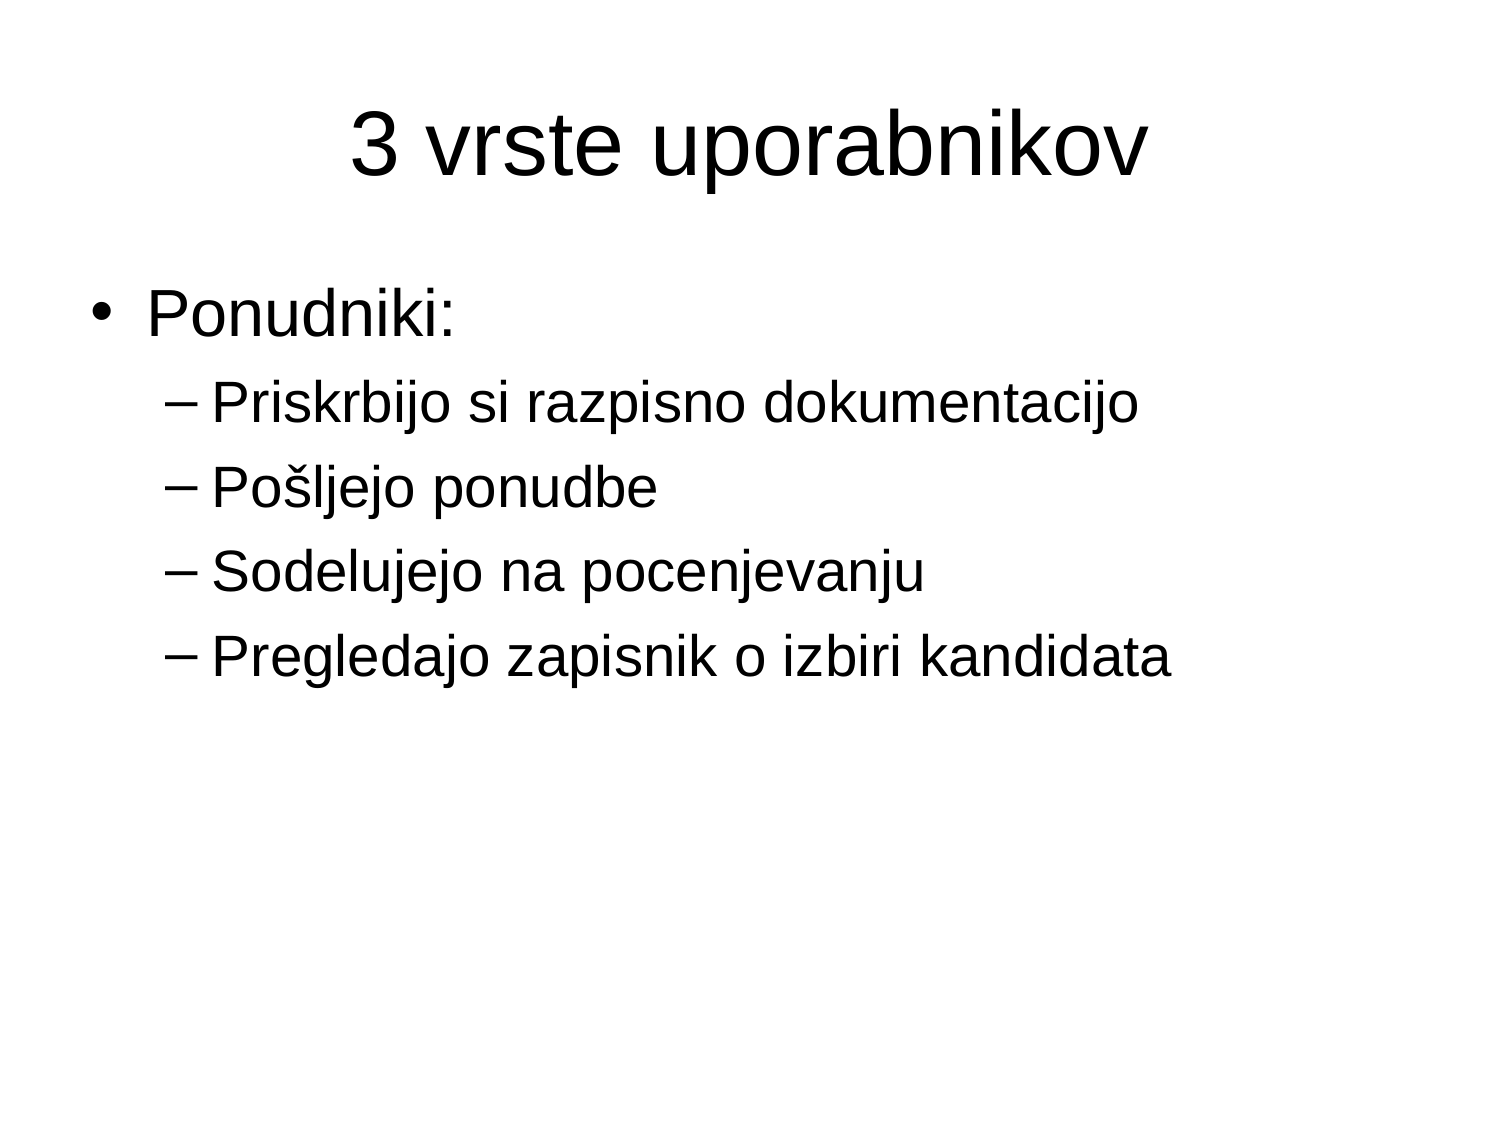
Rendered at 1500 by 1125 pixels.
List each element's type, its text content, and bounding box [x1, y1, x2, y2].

title 3 vrste uporabnikov [75, 45, 1426, 233]
list Ponudniki: Priskrbijo si razpisno dokumentacijo Pošljejo ponudbe Sodelujejo na pocenjevanju Pregledajo zapisnik o izbiri kandidata [75, 262, 1426, 1006]
